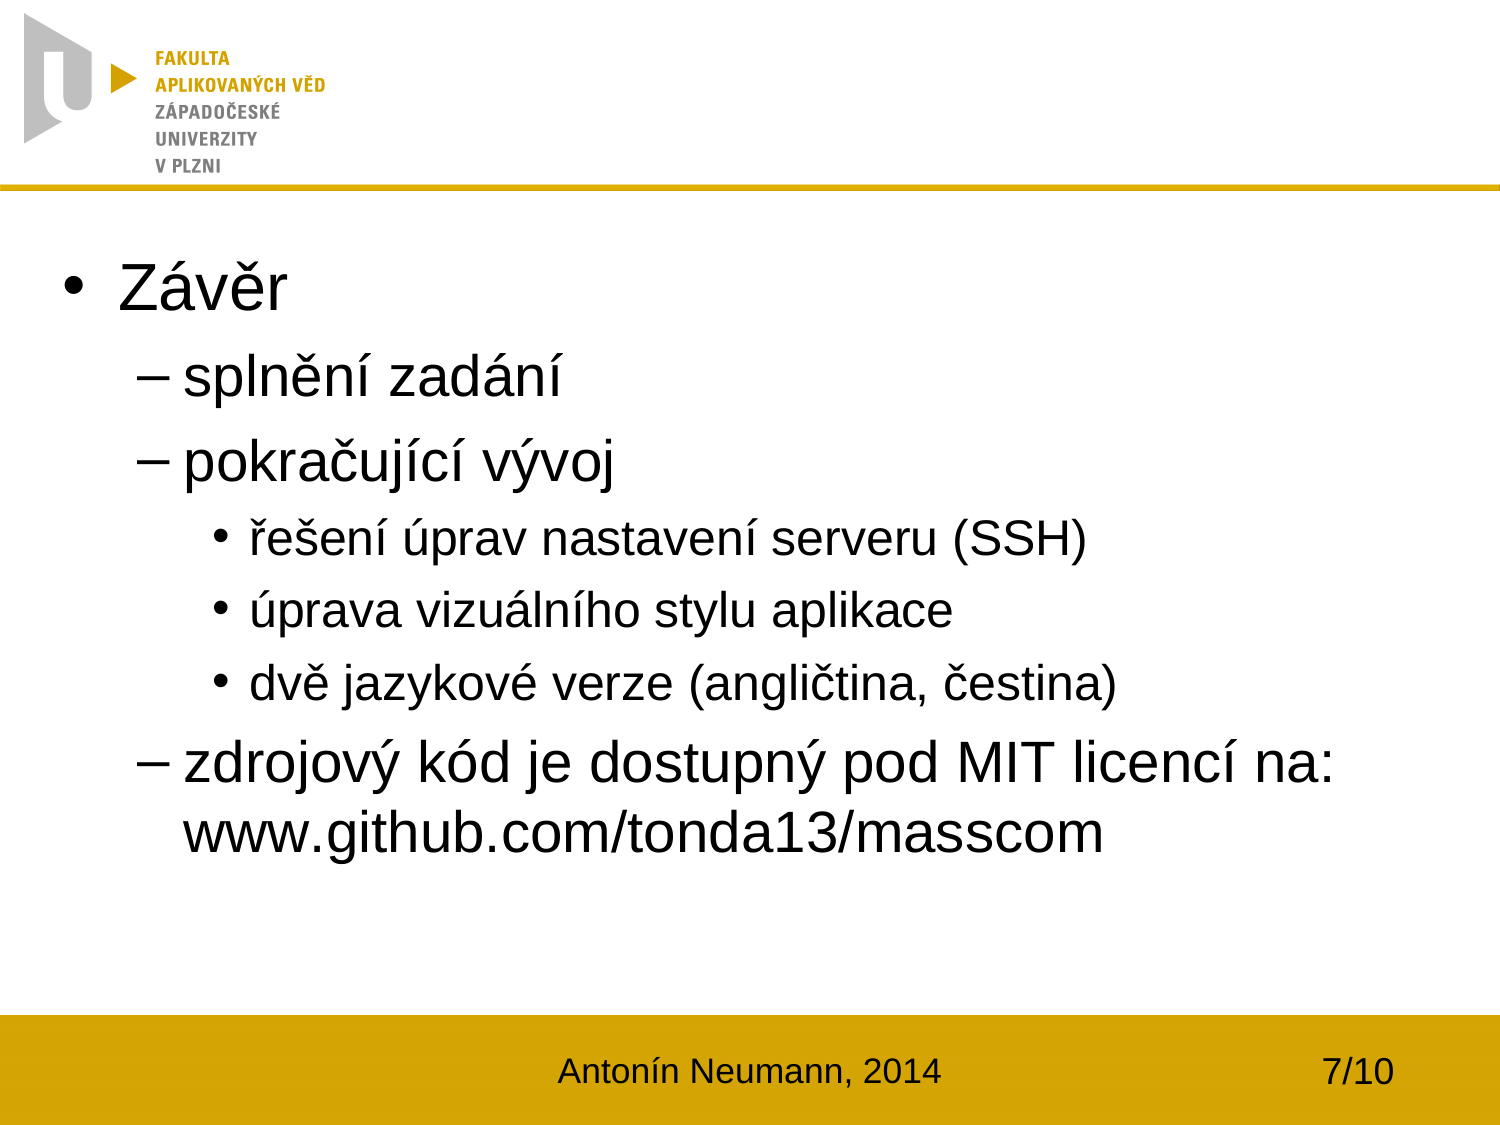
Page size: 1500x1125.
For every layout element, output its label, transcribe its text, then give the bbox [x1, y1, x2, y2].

text_box [1, 184, 1500, 191]
picture [0, 1015, 1500, 1125]
list Závěr splnění zadání pokračující vývoj řešení úprav nastavení serveru (SSH) úprava vizuálního stylu aplikace dvě jazykové verze (angličtina, čestina) zdrojový kód je dostupný pod MIT licencí na: www.github.com/tonda13/masscom [47, 236, 1441, 969]
picture [24, 13, 325, 173]
text_box Antonín Neumann, 2014 [542, 1041, 958, 1099]
text_box <číslo>/10 [1331, 1039, 1500, 1100]
